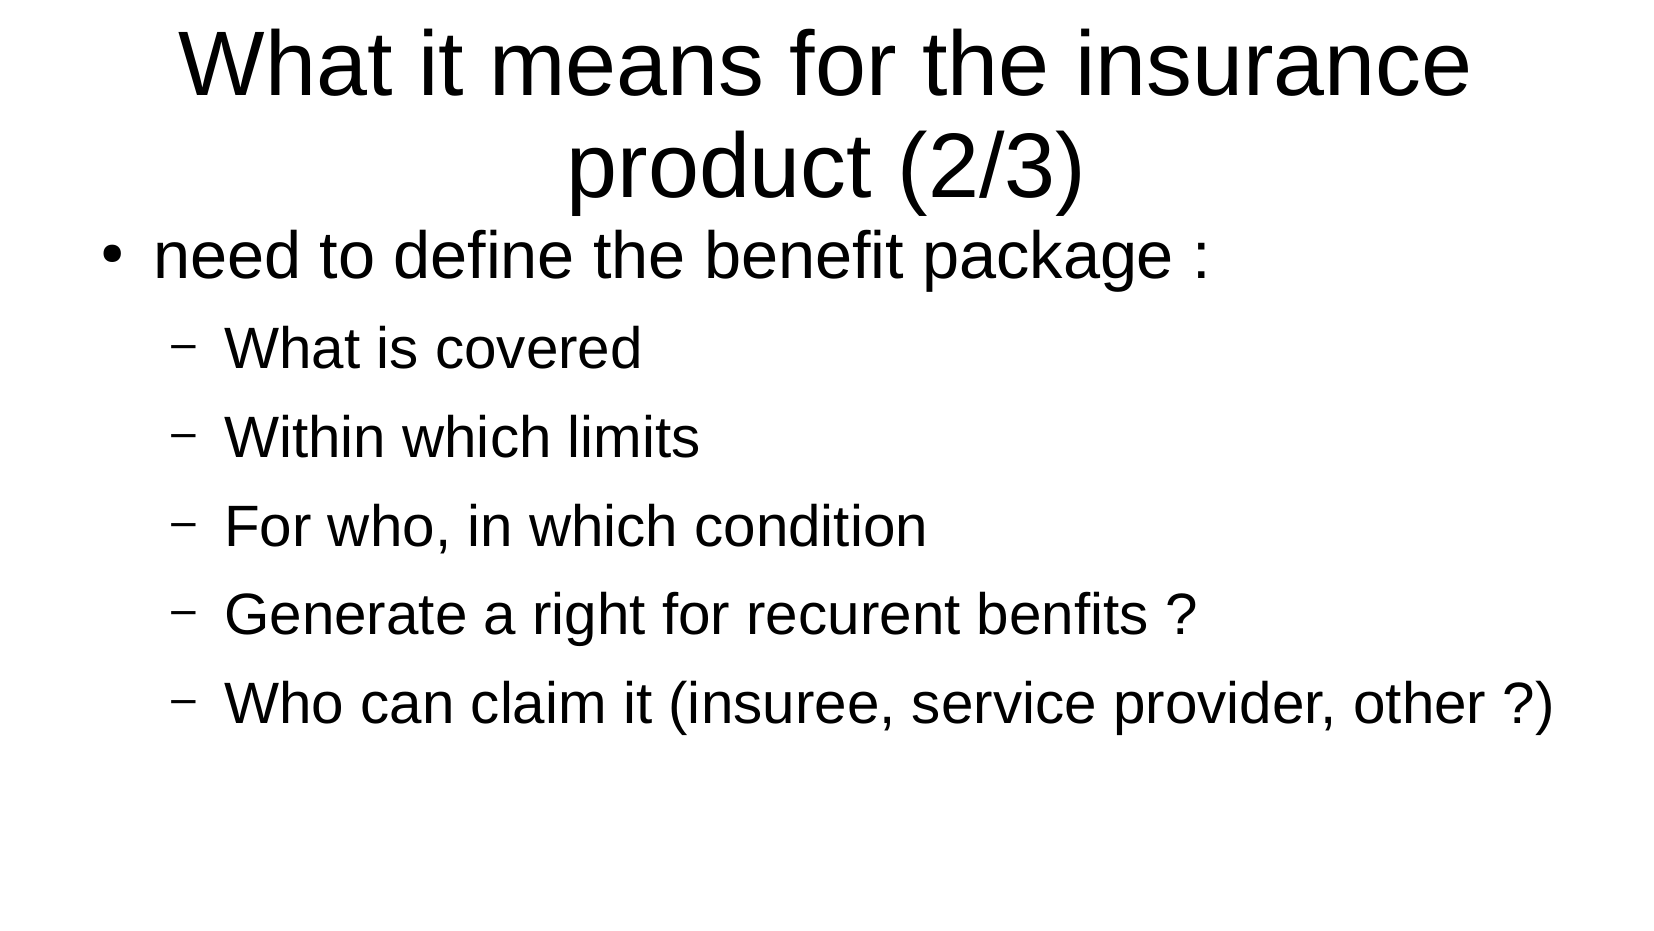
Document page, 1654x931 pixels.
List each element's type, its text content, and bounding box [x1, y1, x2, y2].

title What it means for the insurance product (2/3) [82, 12, 1571, 217]
list need to define the benefit package : What is covered Within which limits For who, in which condition Generate a right for recurent benfits ? Who can claim it (insuree, service provider, other ?) [82, 217, 1571, 758]
